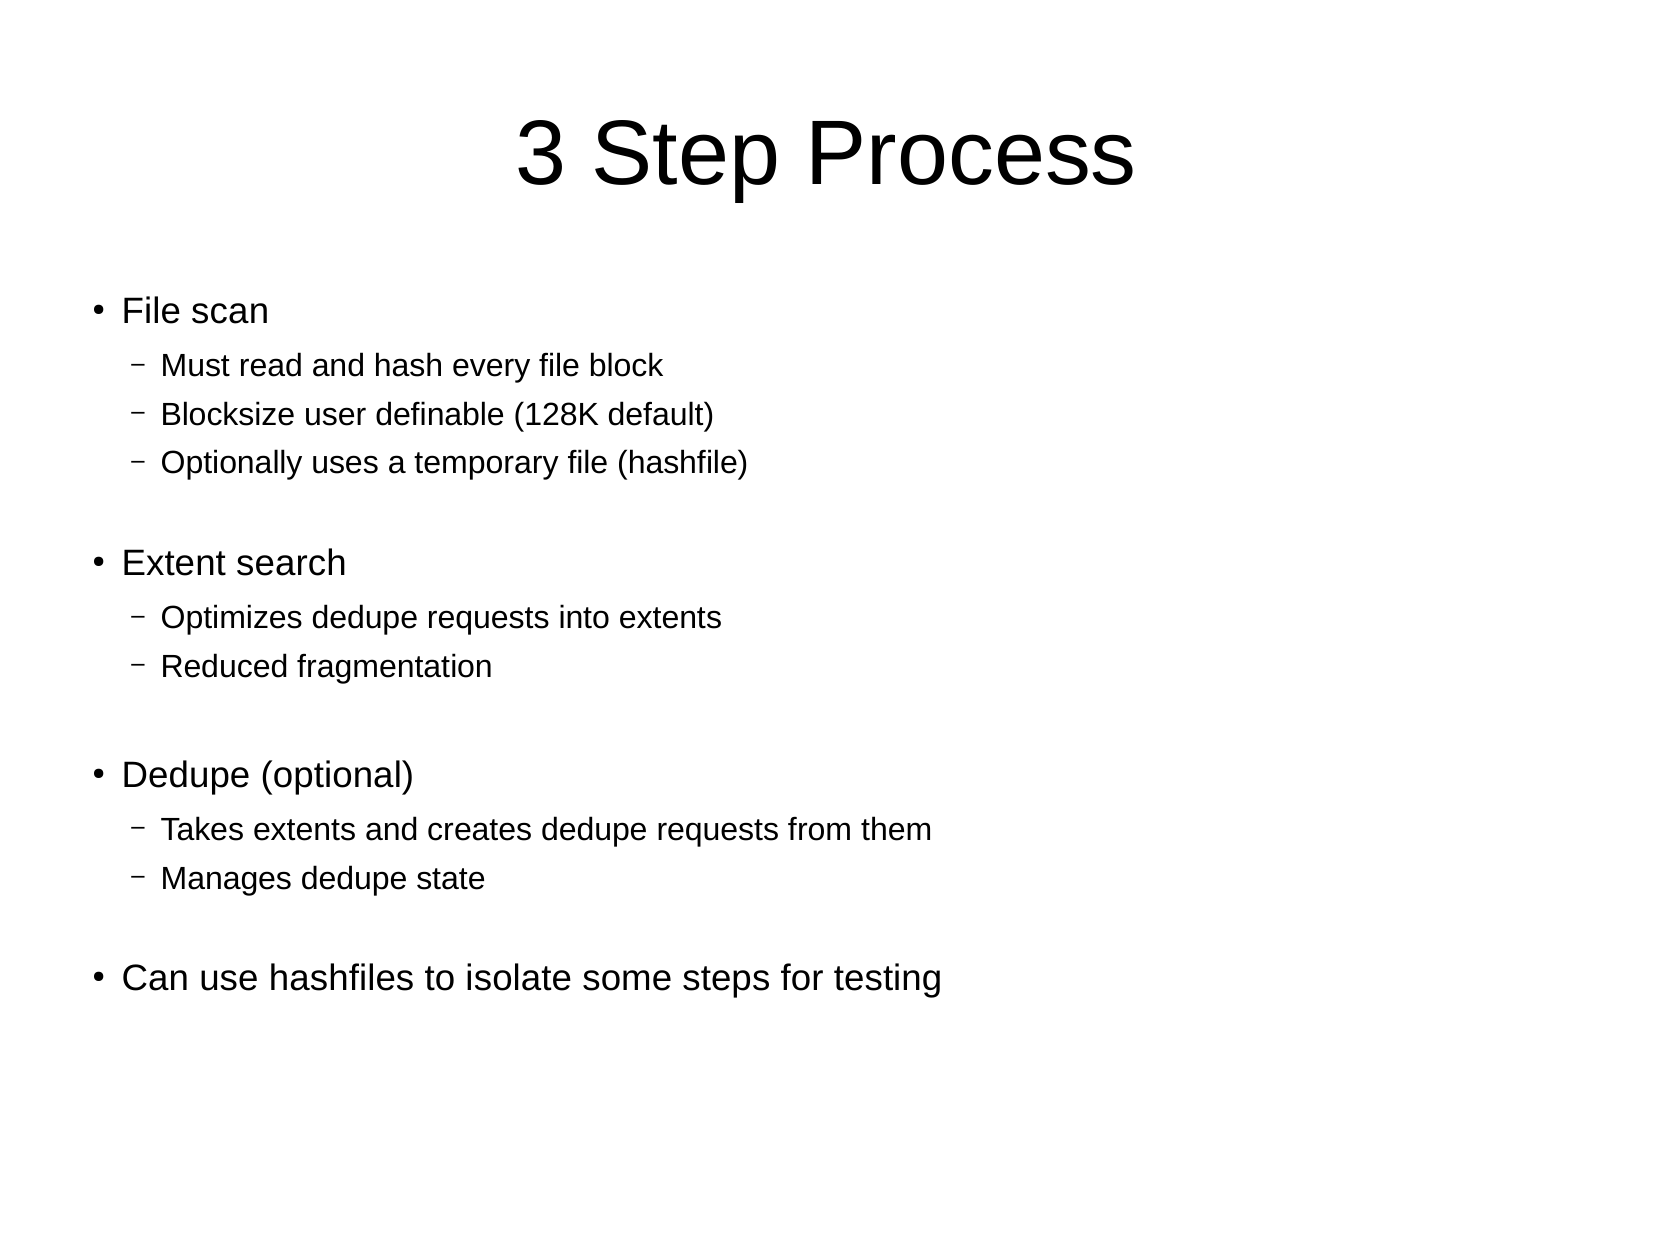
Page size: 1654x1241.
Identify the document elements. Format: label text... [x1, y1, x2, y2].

title 3 Step Process [82, 49, 1571, 257]
list File scan Must read and hash every file block Blocksize user definable (128K default) Optionally uses a temporary file (hashfile) Extent search Optimizes dedupe requests into extents Reduced fragmentation Dedupe (optional) Takes extents and creates dedupe requests from them Manages dedupe state Can use hashfiles to isolate some steps for testing [82, 290, 1571, 1010]
